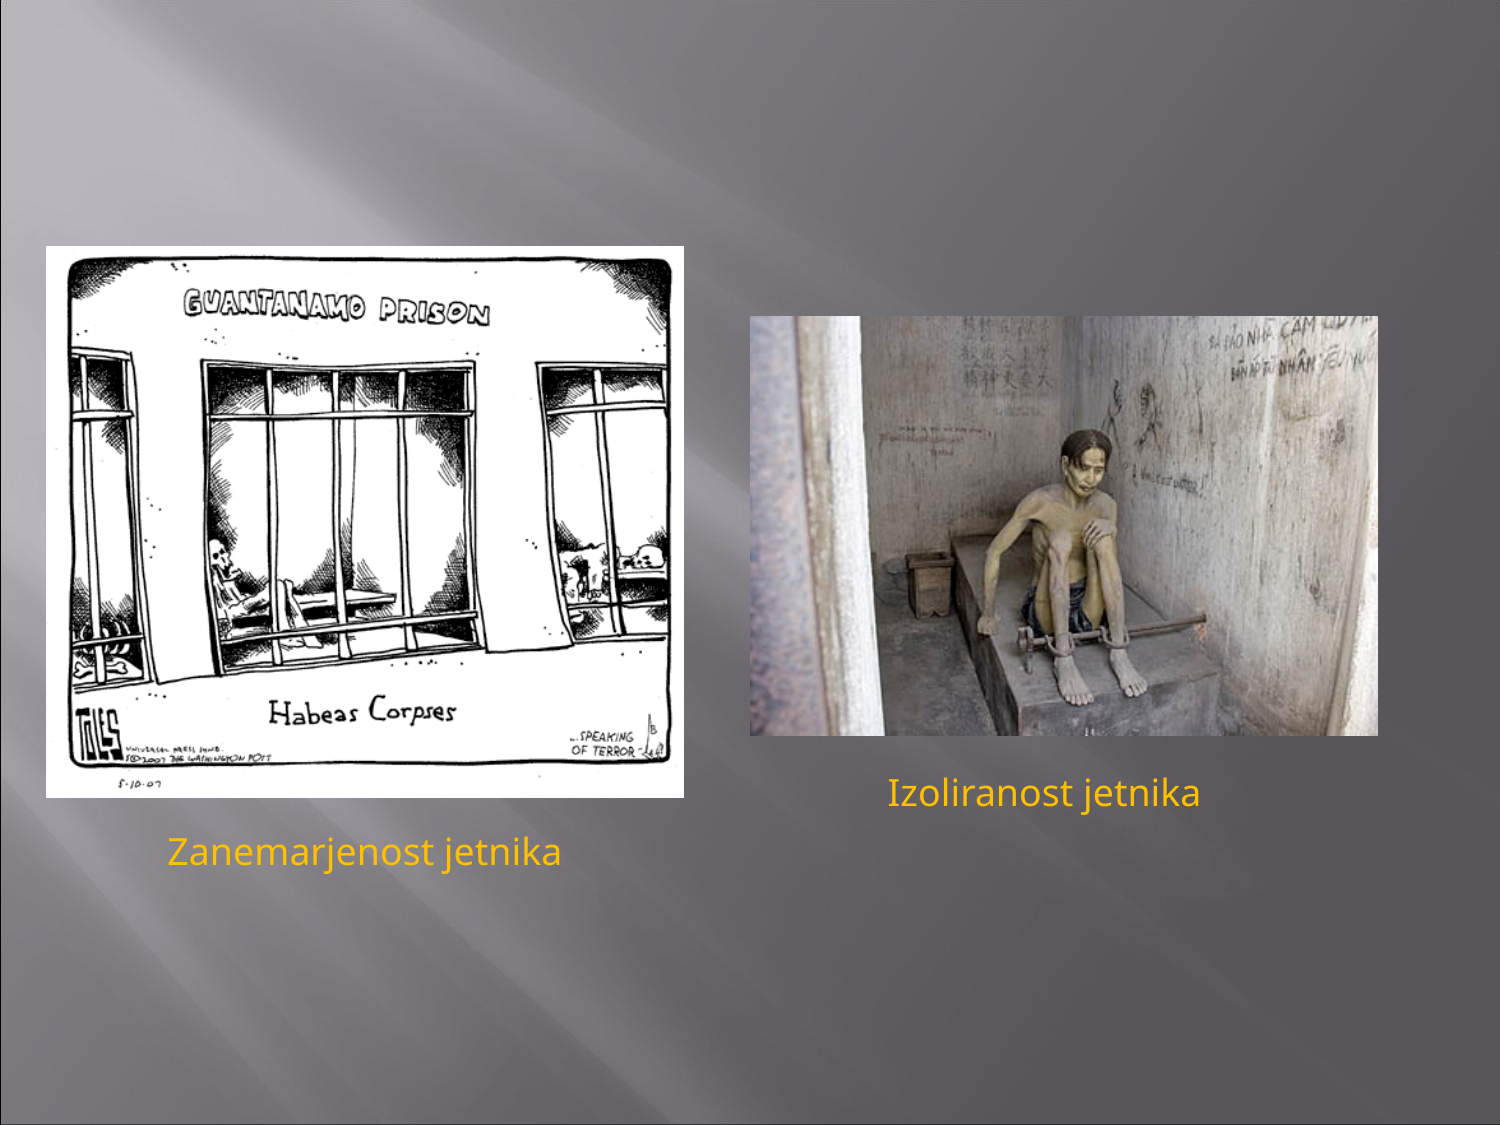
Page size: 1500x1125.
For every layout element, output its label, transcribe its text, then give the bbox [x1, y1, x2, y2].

text_box Zanemarjenost jetnika [152, 820, 578, 881]
picture [0, 0, 1500, 1125]
text_box Izoliranost jetnika [873, 761, 1217, 822]
